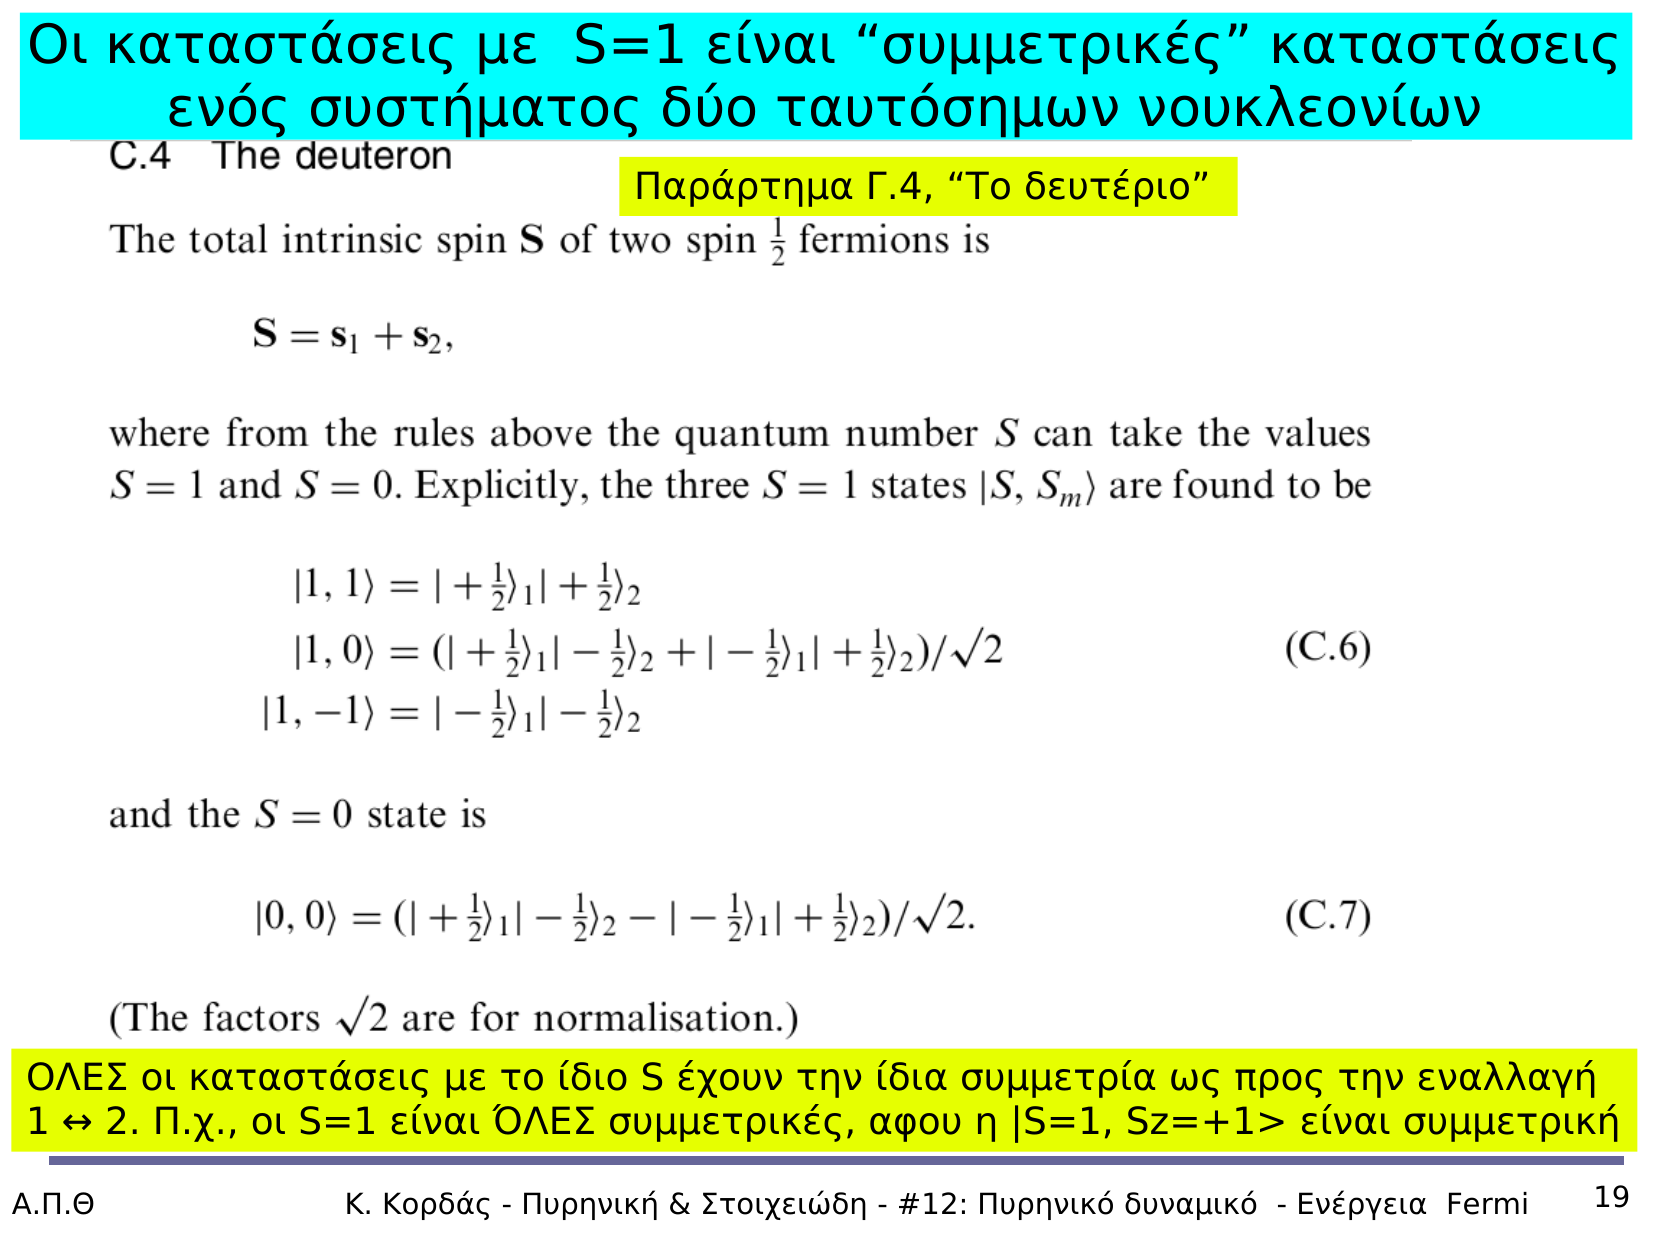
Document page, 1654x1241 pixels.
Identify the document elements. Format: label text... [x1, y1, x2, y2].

picture [70, 140, 1412, 1041]
text_box ΟΛΕΣ οι καταστάσεις με το ίδιο S έχουν την ίδια συμμετρία ως προς την εναλλαγή 1 ↔ 2. Π.χ., οι S=1 είναι ΌΛΕΣ συμμετρικές, αφου η |S=1, Sz=+1> είναι συμμετρική [11, 1048, 1638, 1152]
title Οι καταστάσεις με S=1 είναι “συμμετρικές” καταστάσεις ενός συστήματος δύο ταυτόσημων νουκλεονίων [19, 12, 1633, 140]
text_box Παράρτημα Γ.4, “Το δευτέριο” [619, 156, 1238, 216]
